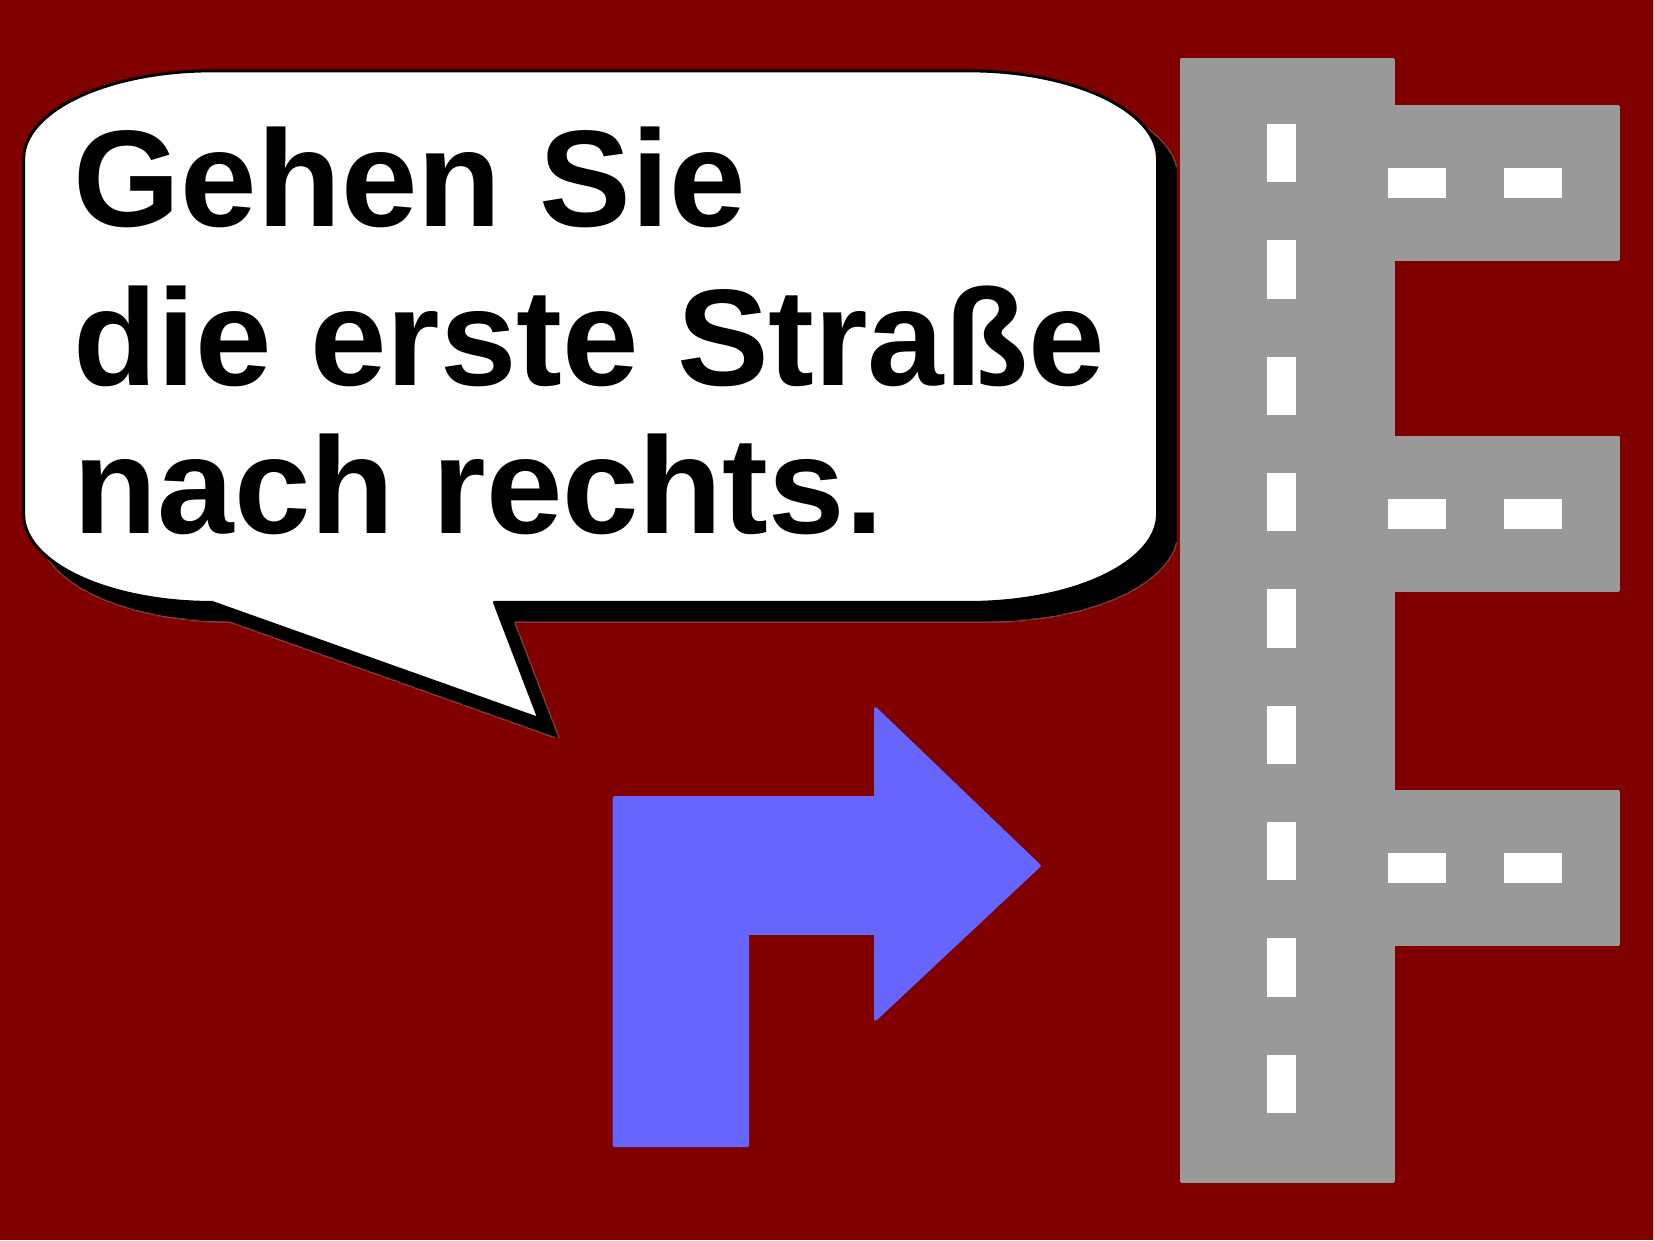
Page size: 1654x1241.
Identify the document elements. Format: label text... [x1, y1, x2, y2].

text_box [614, 708, 1040, 1146]
text_box [1181, 59, 1619, 1182]
text_box [68, 571, 1114, 719]
text_box [23, 107, 59, 566]
text_box [1140, 122, 1158, 552]
text_box die erste Straße [59, 253, 1134, 423]
text_box Gehen Sie nach rechts. [59, 94, 1140, 571]
text_box [85, 70, 1097, 94]
